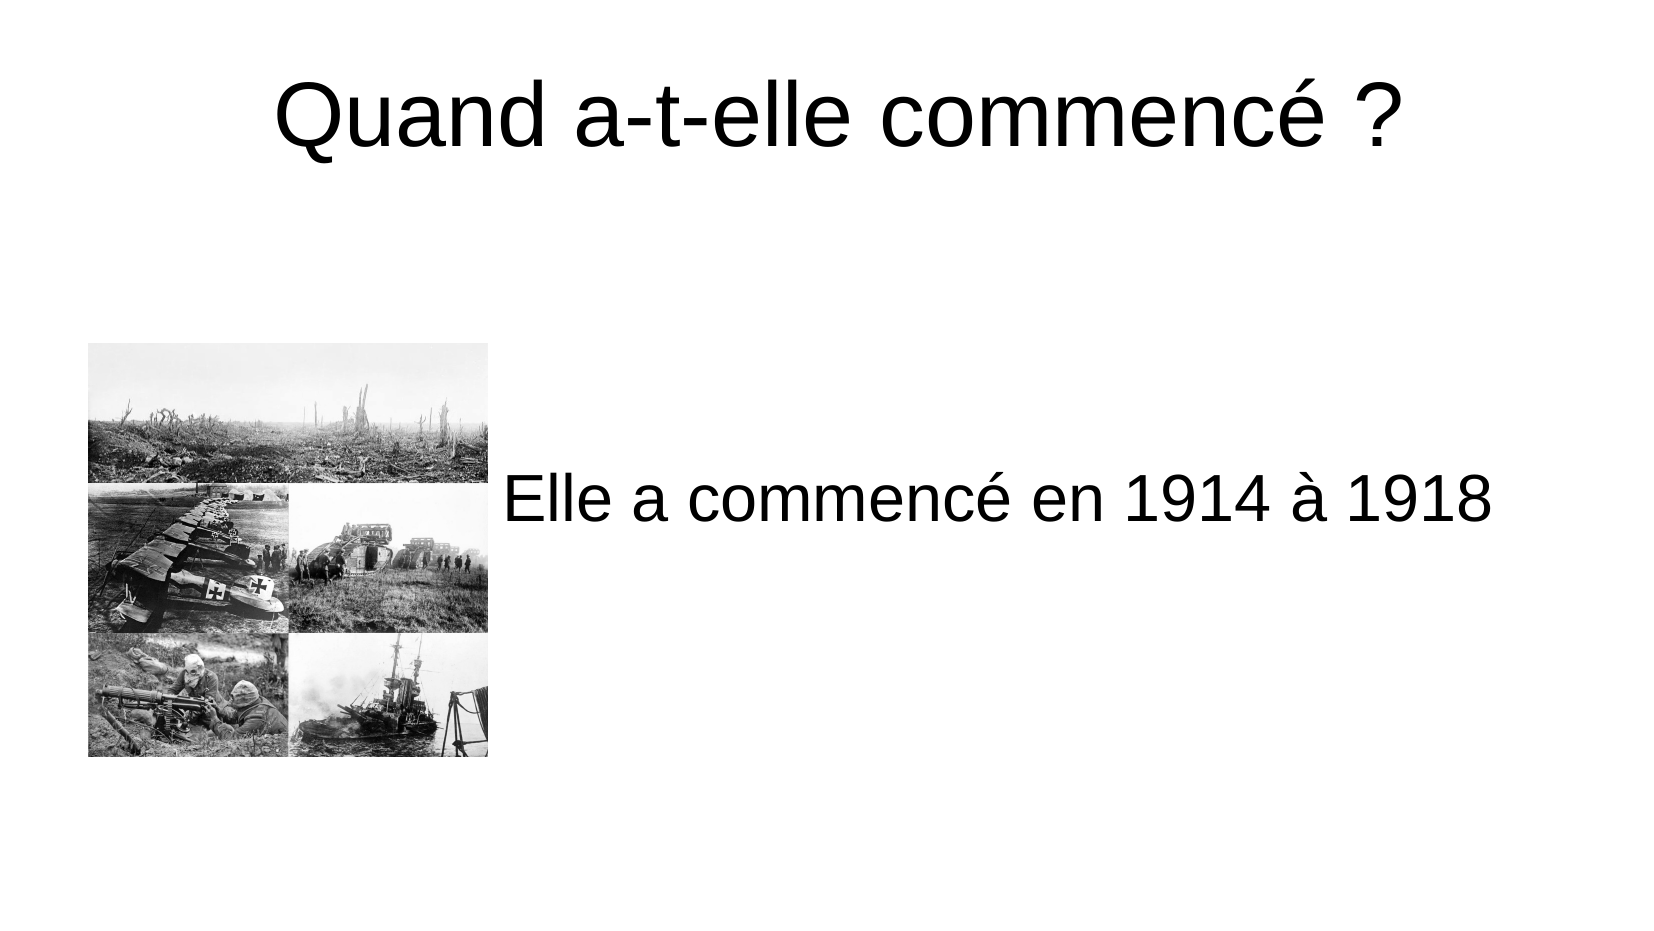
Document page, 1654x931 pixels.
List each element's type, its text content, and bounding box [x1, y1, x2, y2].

picture [88, 343, 253, 758]
subtitle Elle a commencé en 1914 à 1918 [253, 228, 1654, 768]
title Quand a-t-elle commencé ? [82, 37, 1571, 193]
